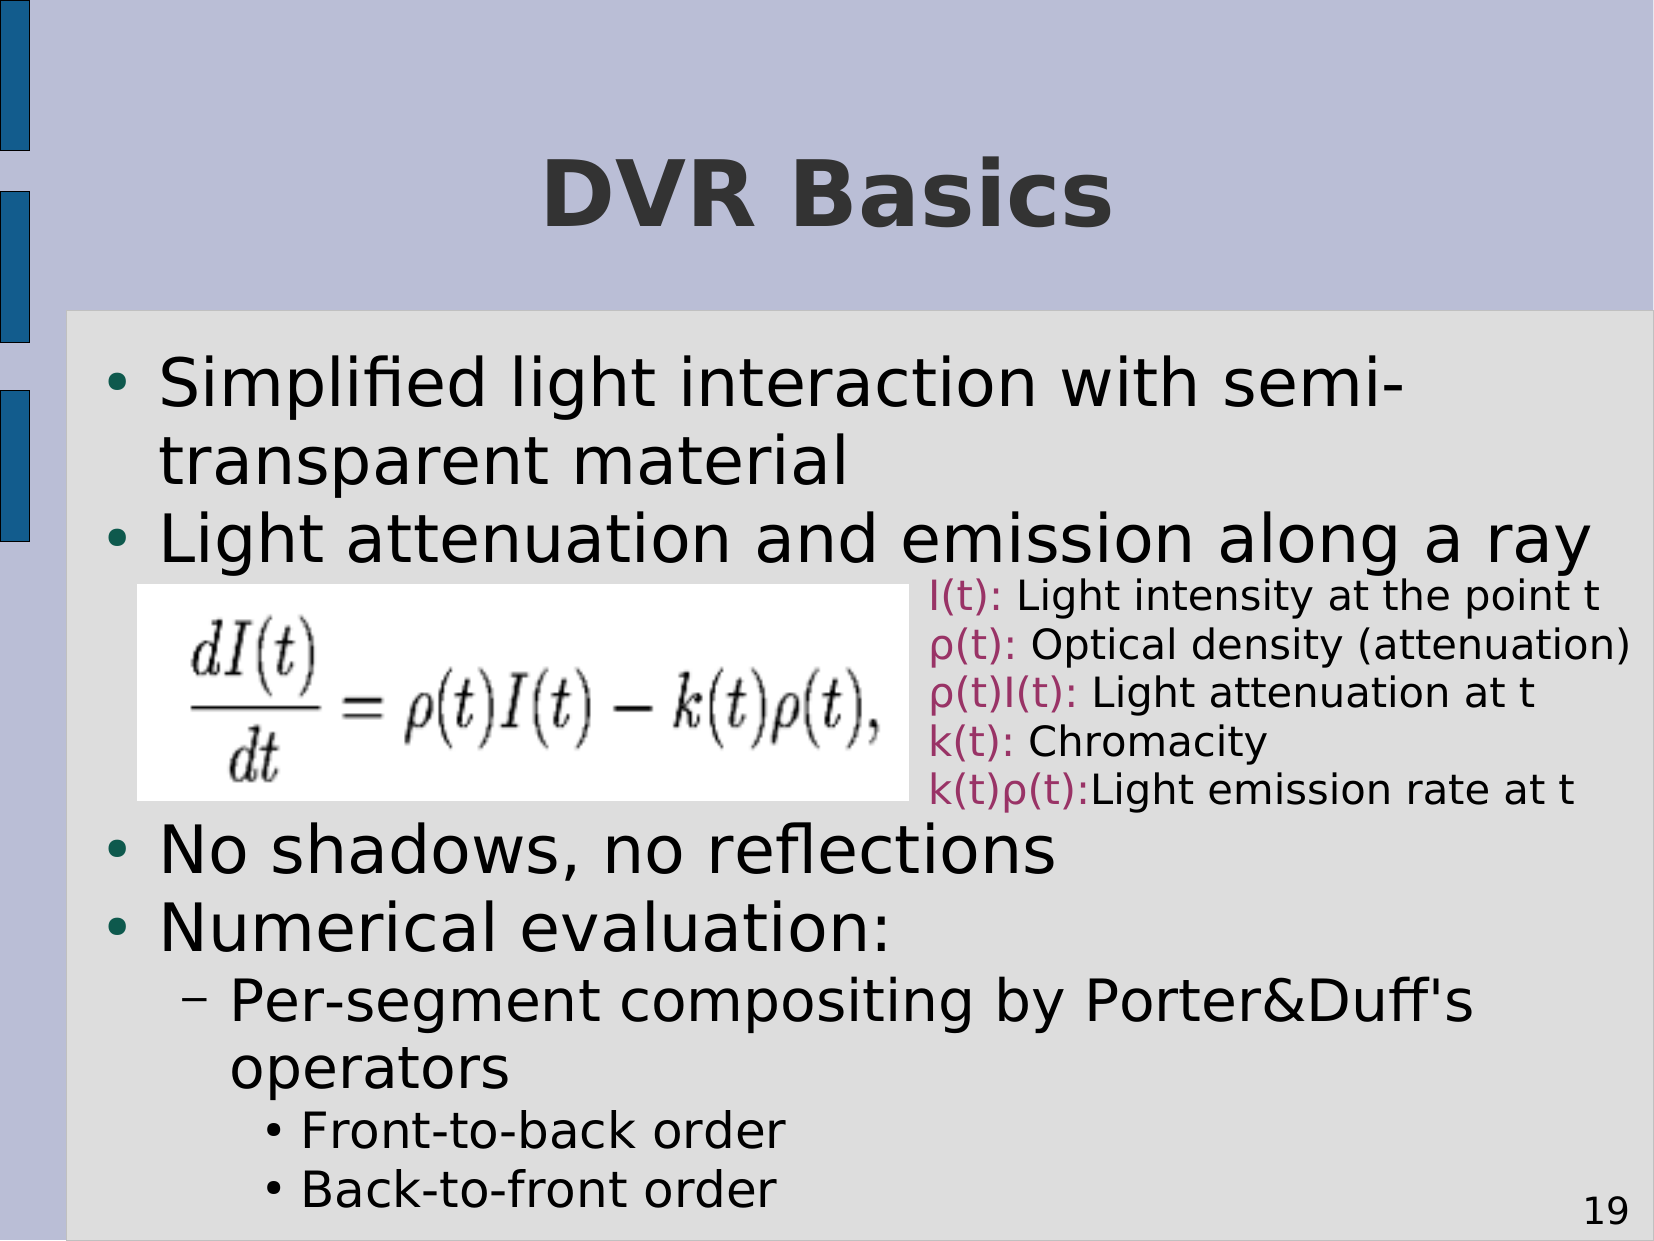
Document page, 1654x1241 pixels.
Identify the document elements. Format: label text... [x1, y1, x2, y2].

text_box I(t): Light intensity at the point t ρ(t): Optical density (attenuation) ρ(t)I(t): Light attenuation at t k(t): Chromacity k(t)ρ(t):Light emission rate at t [913, 564, 1647, 822]
title DVR Basics [121, 91, 1534, 299]
list Simplified light interaction with semi-transparent material Light attenuation and emission along a ray No shadows, no reflections Numerical evaluation: Per-segment compositing by Porter&Duff's operators Front-to-back order Back-to-front order [87, 344, 1639, 1219]
picture [137, 584, 909, 801]
